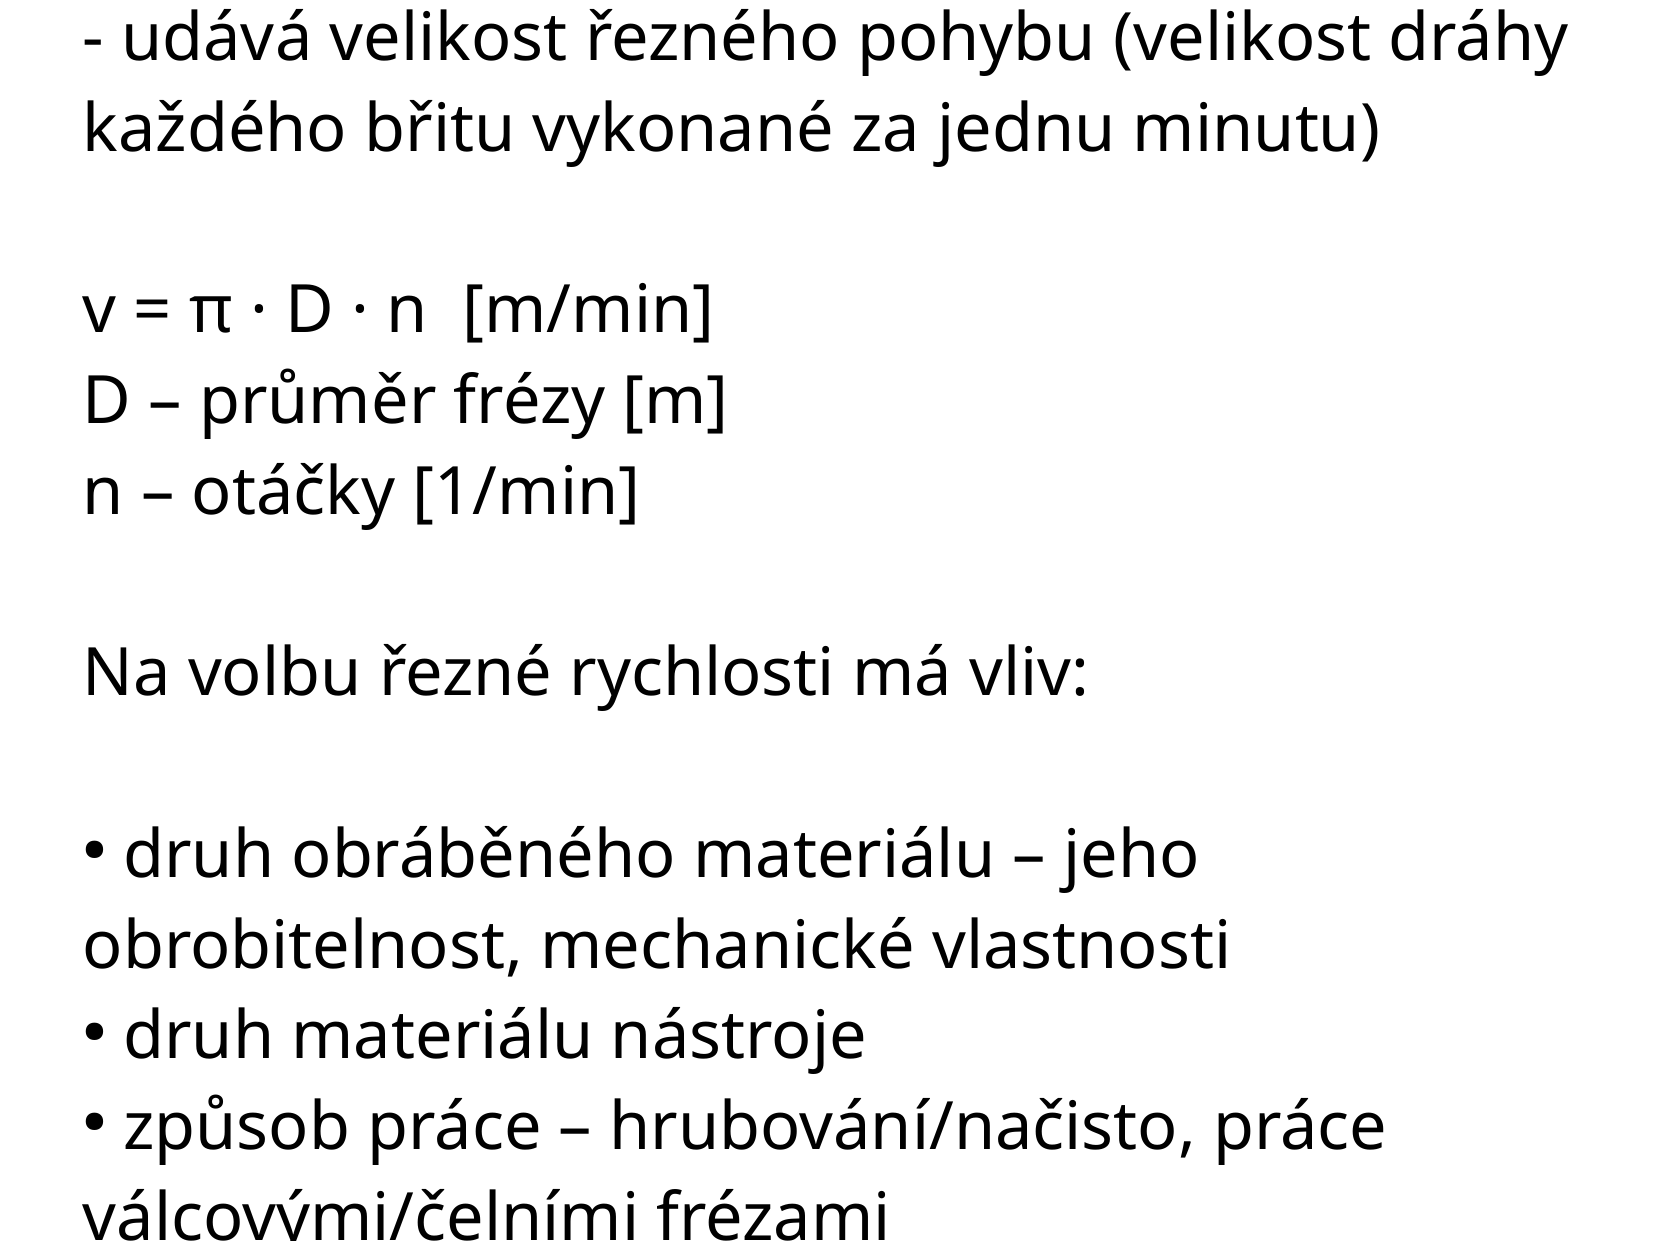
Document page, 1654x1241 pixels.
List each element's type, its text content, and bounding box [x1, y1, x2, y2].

subtitle Řezná rychlost – v - udává velikost řezného pohybu (velikost dráhy každého břitu vykonané za jednu minutu) v = π · D · n [m/min] D – průměr frézy [m] n – otáčky [1/min] Na volbu řezné rychlosti má vliv: druh obráběného materiálu – jeho obrobitelnost, mechanické vlastnosti druh materiálu nástroje způsob práce – hrubování/načisto, práce válcovými/čelními frézami [82, 0, 1625, 1161]
